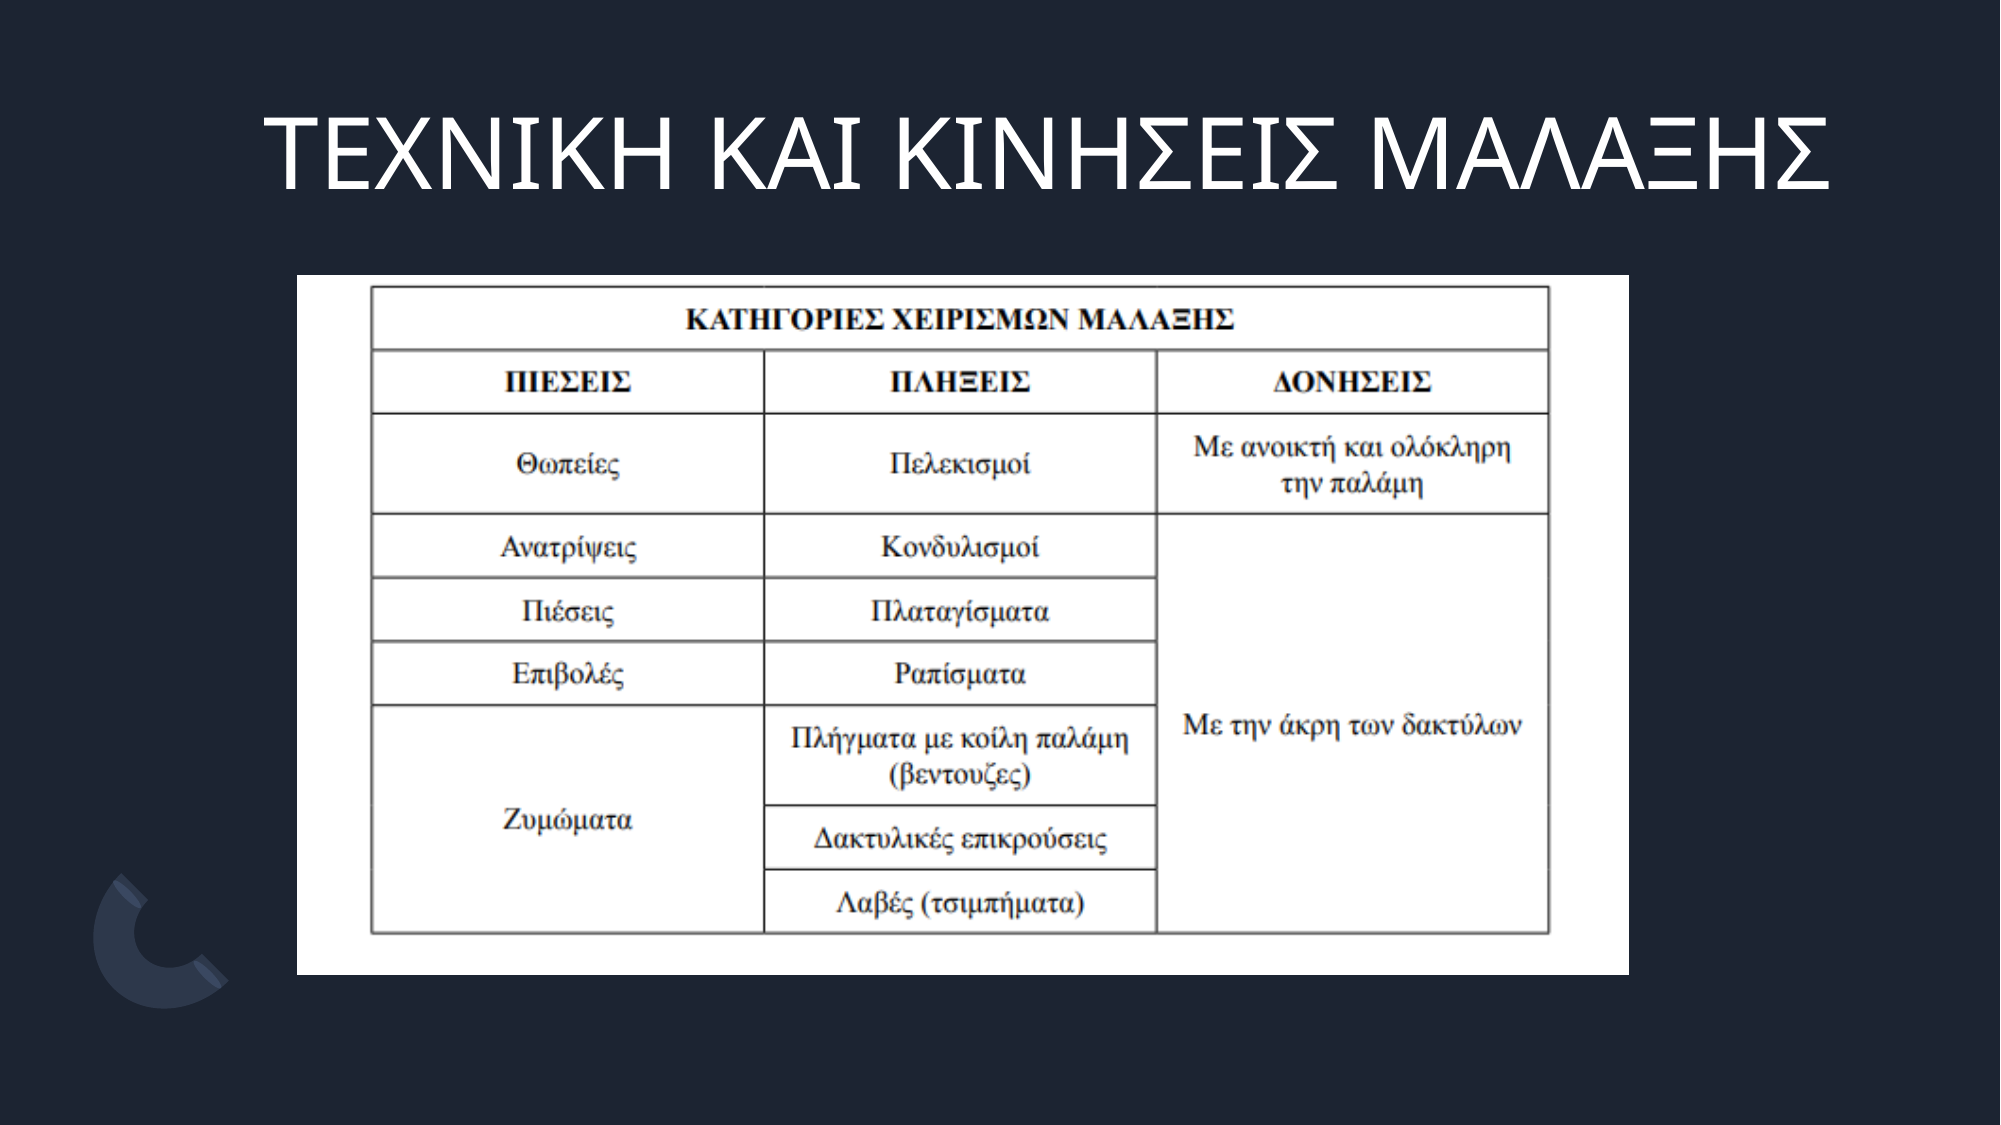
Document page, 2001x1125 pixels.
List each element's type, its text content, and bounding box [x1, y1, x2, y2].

picture [297, 276, 1629, 975]
title ΤΕΧΝΙΚΗ ΚΑΙ ΚΙΝΗΣΕΙΣ ΜΑΛΑΞΗΣ [263, 90, 1878, 305]
